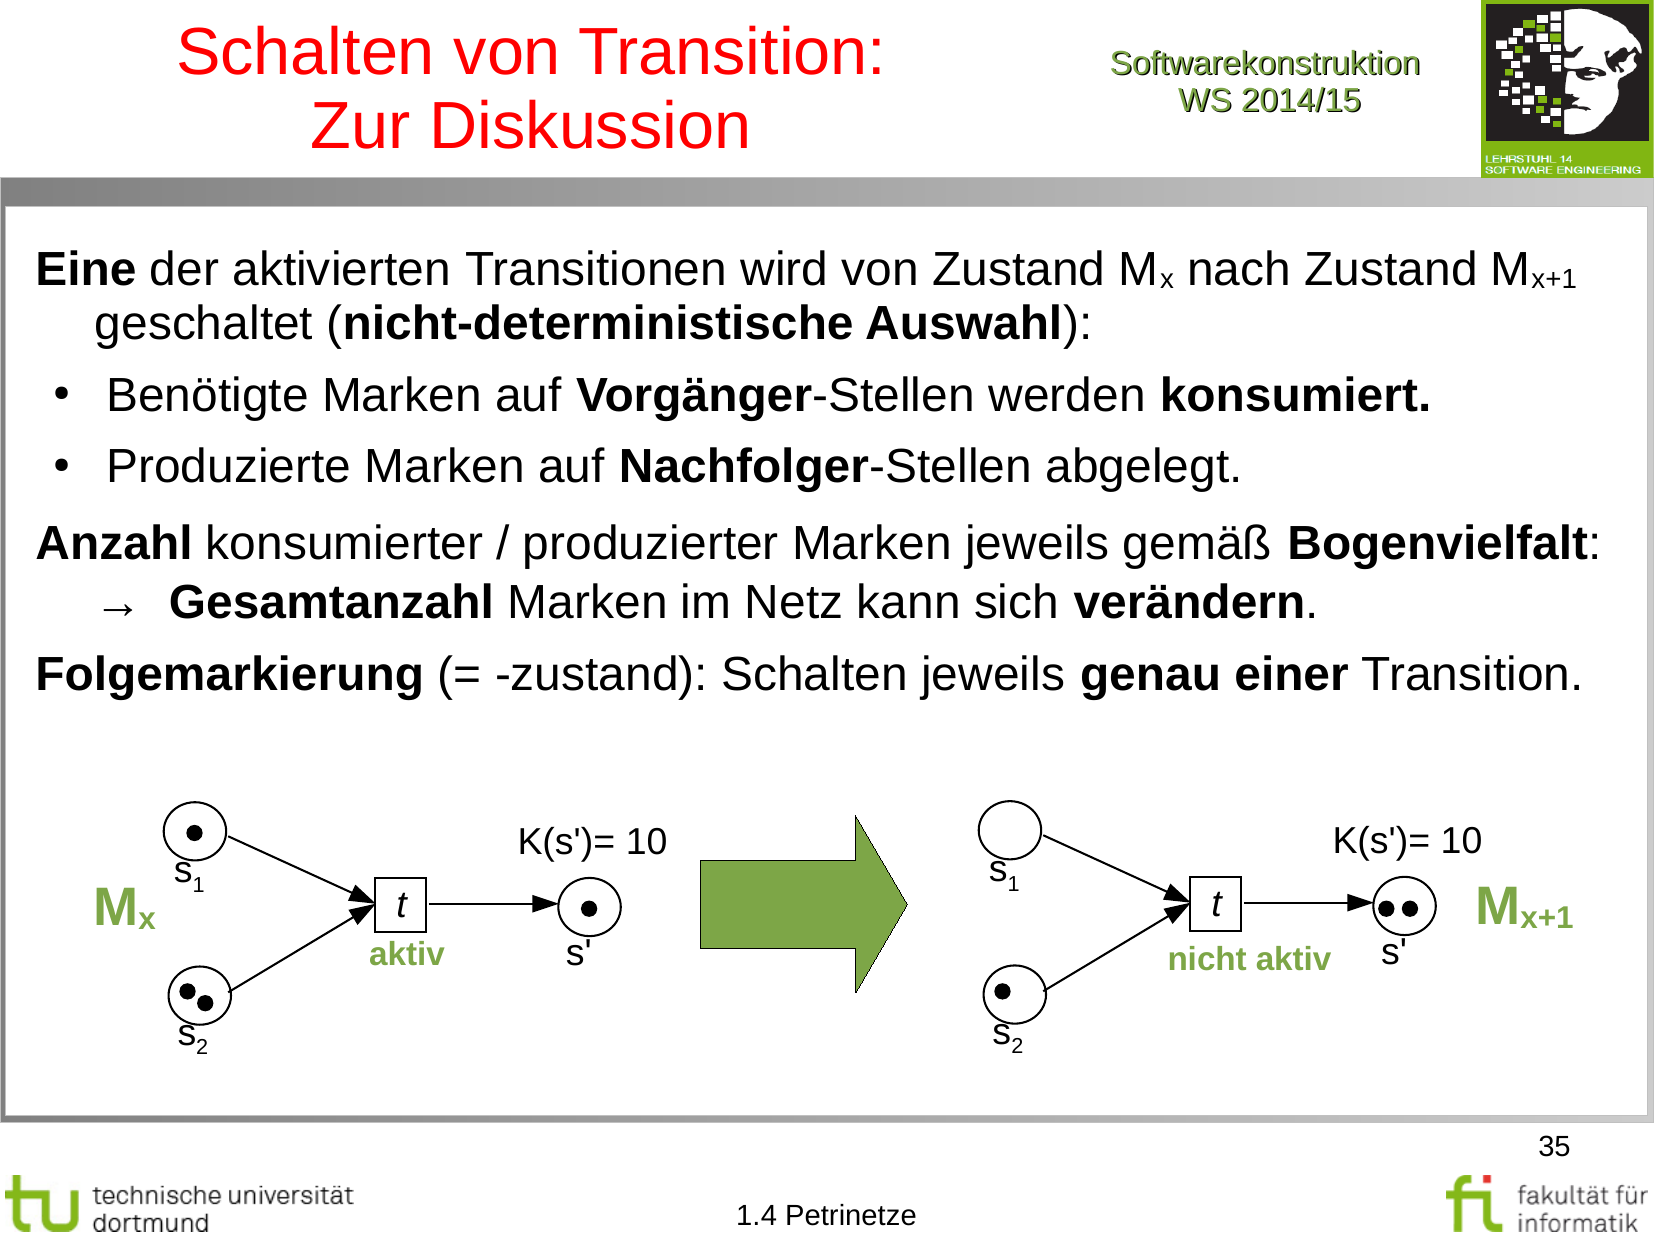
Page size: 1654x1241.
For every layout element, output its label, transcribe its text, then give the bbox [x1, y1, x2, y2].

text_box [995, 984, 1010, 999]
title Schalten von Transition: Zur Diskussion [0, 7, 1064, 170]
text_box [1402, 901, 1418, 916]
text_box t [1196, 878, 1237, 930]
text_box [700, 815, 908, 993]
text_box aktiv [354, 927, 502, 981]
text_box s1 [981, 836, 1035, 858]
text_box t [381, 879, 422, 927]
text_box s2 [964, 998, 1039, 1066]
text_box Mx [78, 869, 171, 965]
text_box [198, 996, 213, 1011]
text_box s1 [166, 837, 220, 859]
picture [1481, 0, 1654, 178]
text_box s' [537, 920, 607, 982]
text_box K(s')= 10 [489, 809, 683, 870]
text_box K(s')= 10 [1304, 808, 1498, 869]
picture [1446, 1175, 1648, 1232]
text_box [187, 825, 202, 841]
text_box s1 [145, 837, 220, 905]
text_box [581, 901, 597, 916]
text_box s' [1353, 919, 1422, 980]
text_box s2 [149, 1000, 224, 1067]
picture [5, 1175, 354, 1232]
list Eine der aktivierten Transitionen wird von Zustand Mx nach Zustand Mx+1 geschaltet (nicht-deterministische Auswahl): Benötigte Marken auf Vorgänger-Stellen werden konsumiert. Produzierte Marken auf Nachfolger-Stellen abgelegt. Anzahl konsumierter / produzierter Marken jeweils gemäß Bogenvielfalt: → Gesamtanzahl Marken im Netz kann sich verändern. Folgemarkierung (= -zustand): Schalten jeweils genau einer Transition. [35, 242, 1630, 1040]
text_box s2 [171, 1000, 224, 1023]
text_box s1 [960, 836, 1035, 904]
text_box [180, 984, 195, 999]
text_box s2 [986, 998, 1039, 1022]
text_box Mx+1 [1460, 868, 1589, 964]
text_box [1379, 901, 1394, 916]
text_box nicht aktiv [1152, 933, 1394, 987]
